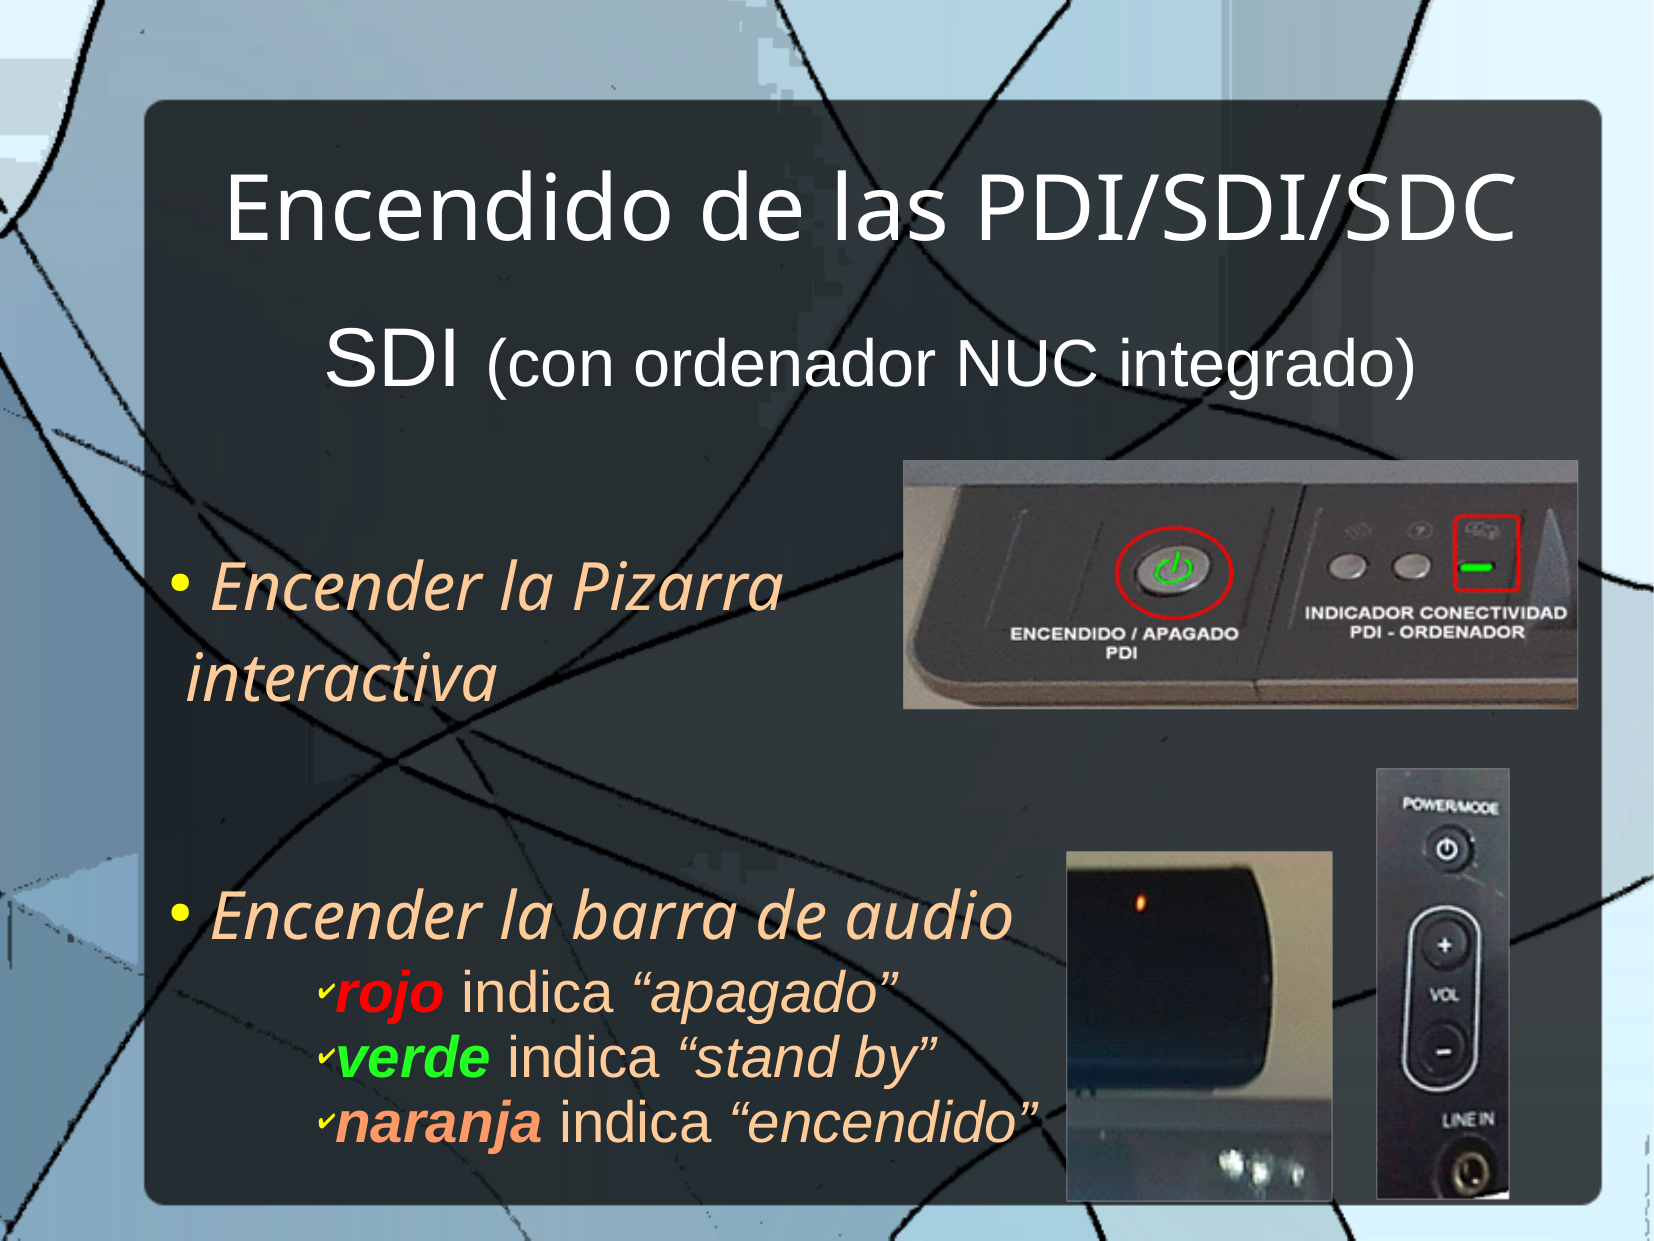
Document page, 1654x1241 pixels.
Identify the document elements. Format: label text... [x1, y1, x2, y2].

picture [0, 0, 1654, 1241]
title Encendido de las PDI/SDI/SDC [159, 112, 1583, 296]
text_box Encender la Pizarra interactiva Encender la barra de audio rojo indica “apagado” verde indica “stand by” naranja indica “encendido” [153, 457, 1075, 1140]
list SDI (con ordenador NUC integrado) [188, 303, 1554, 402]
